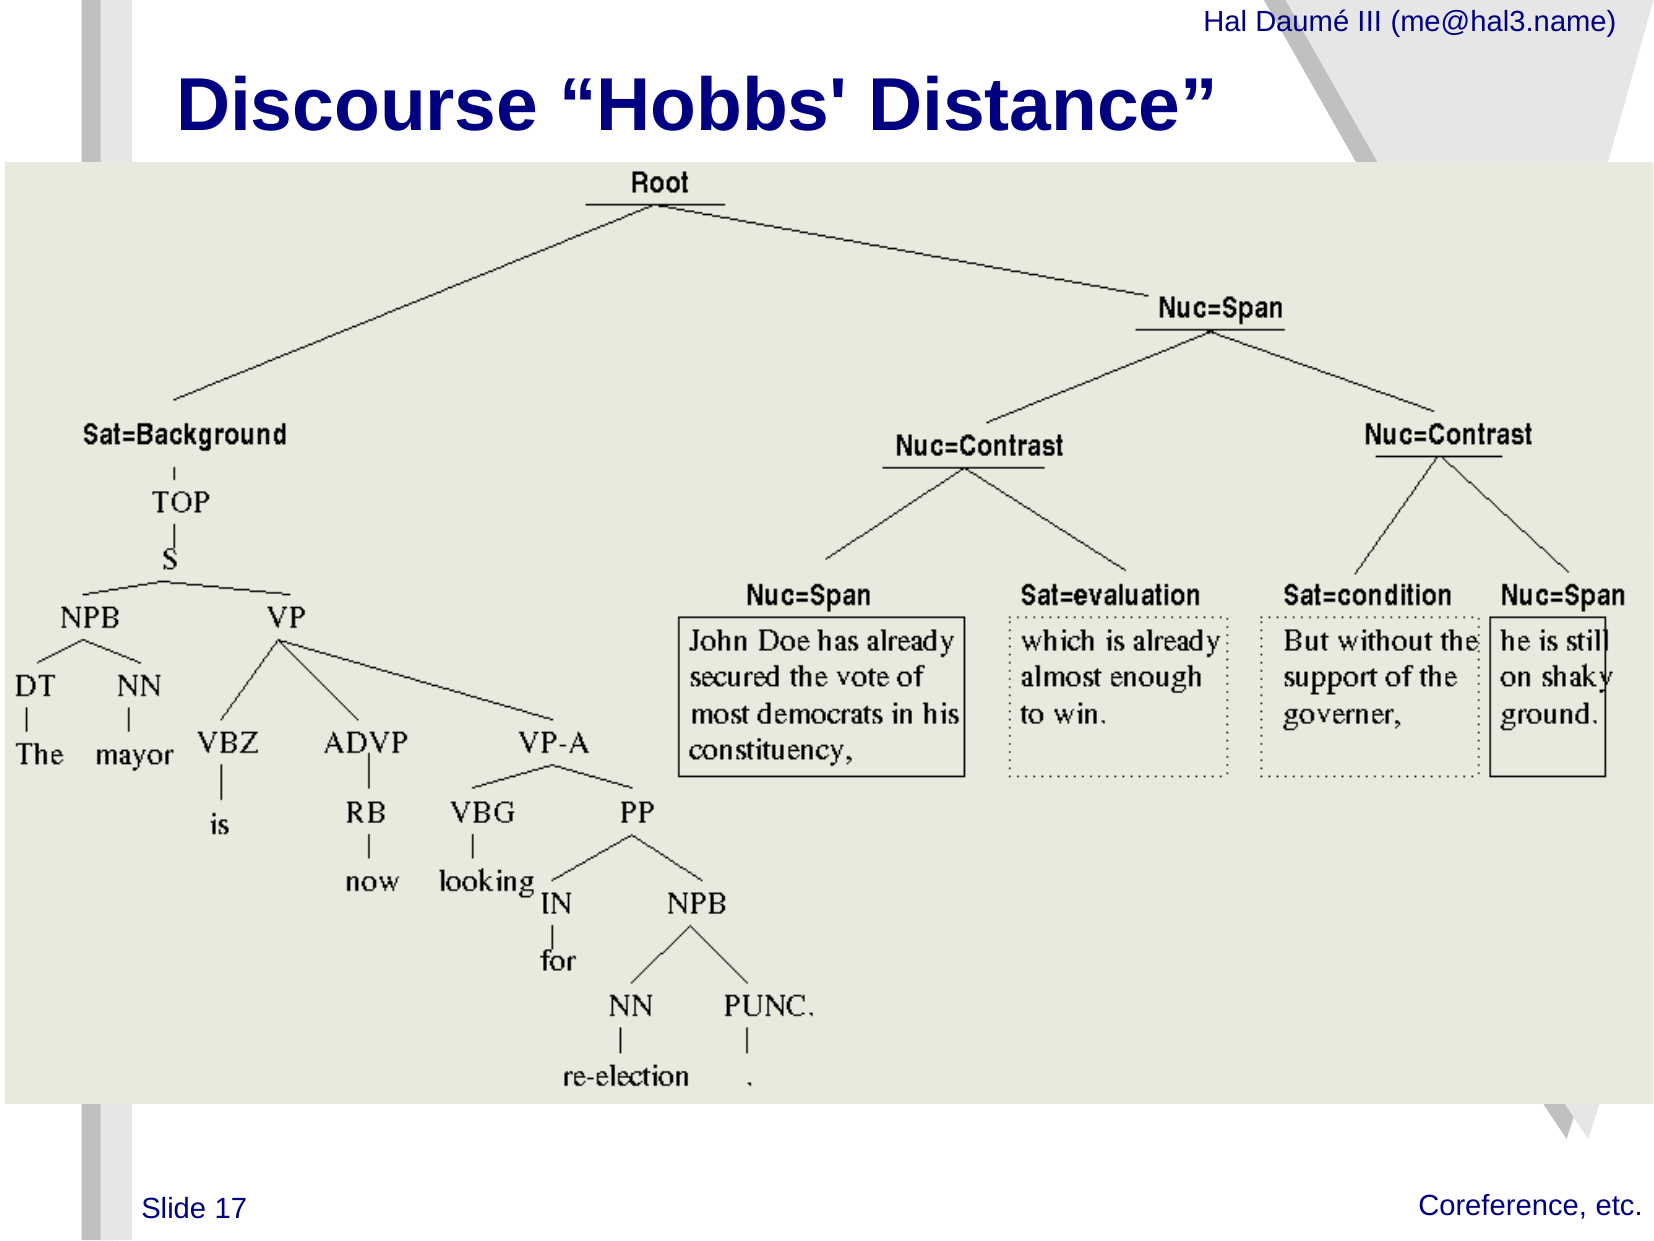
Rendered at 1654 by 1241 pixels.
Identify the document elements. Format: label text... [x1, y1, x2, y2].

title Discourse “Hobbs' Distance” [176, 44, 1509, 162]
picture [5, 162, 1654, 1104]
